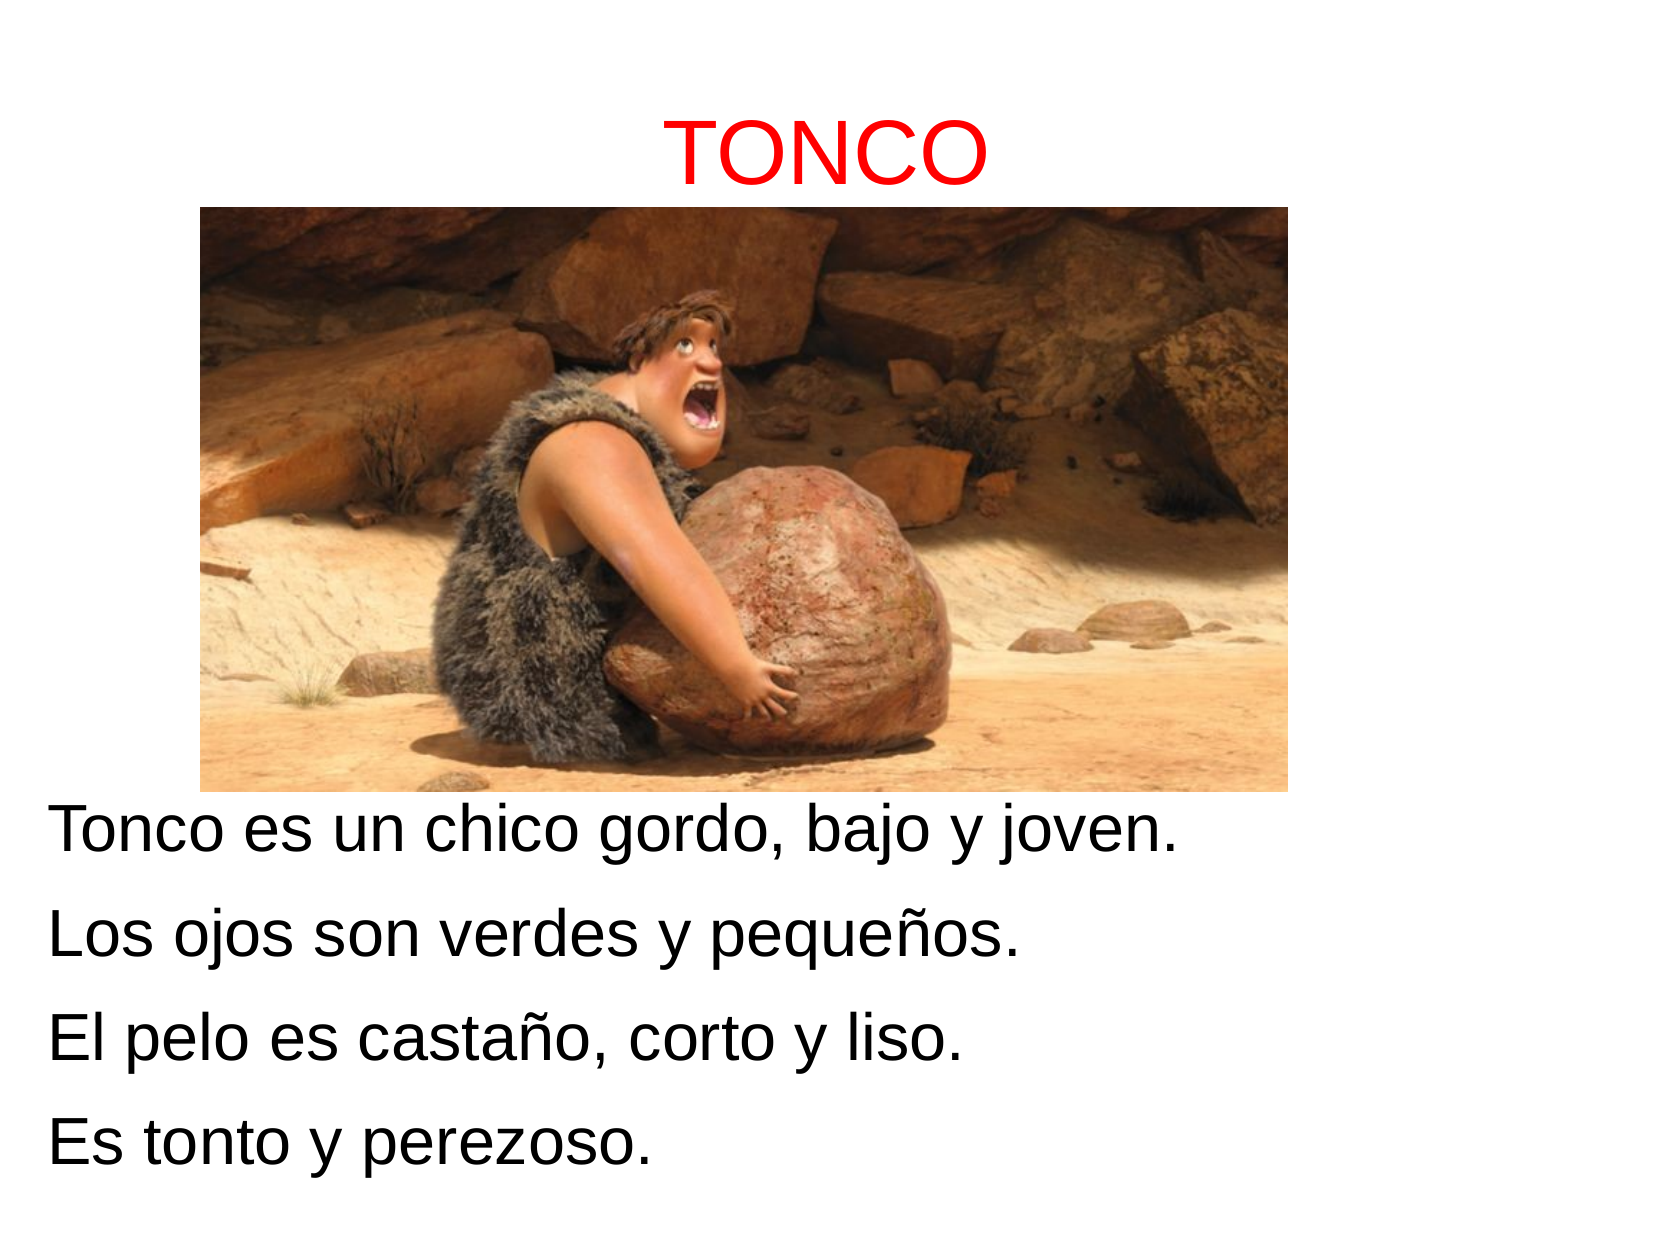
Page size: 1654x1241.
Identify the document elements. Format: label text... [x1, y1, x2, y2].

title TONCO [82, 49, 1571, 257]
picture [200, 207, 1288, 792]
list Tonco es un chico gordo, bajo y joven. Los ojos son verdes y pequeños. El pelo es castaño, corto y liso. Es tonto y perezoso. [47, 791, 1572, 1179]
